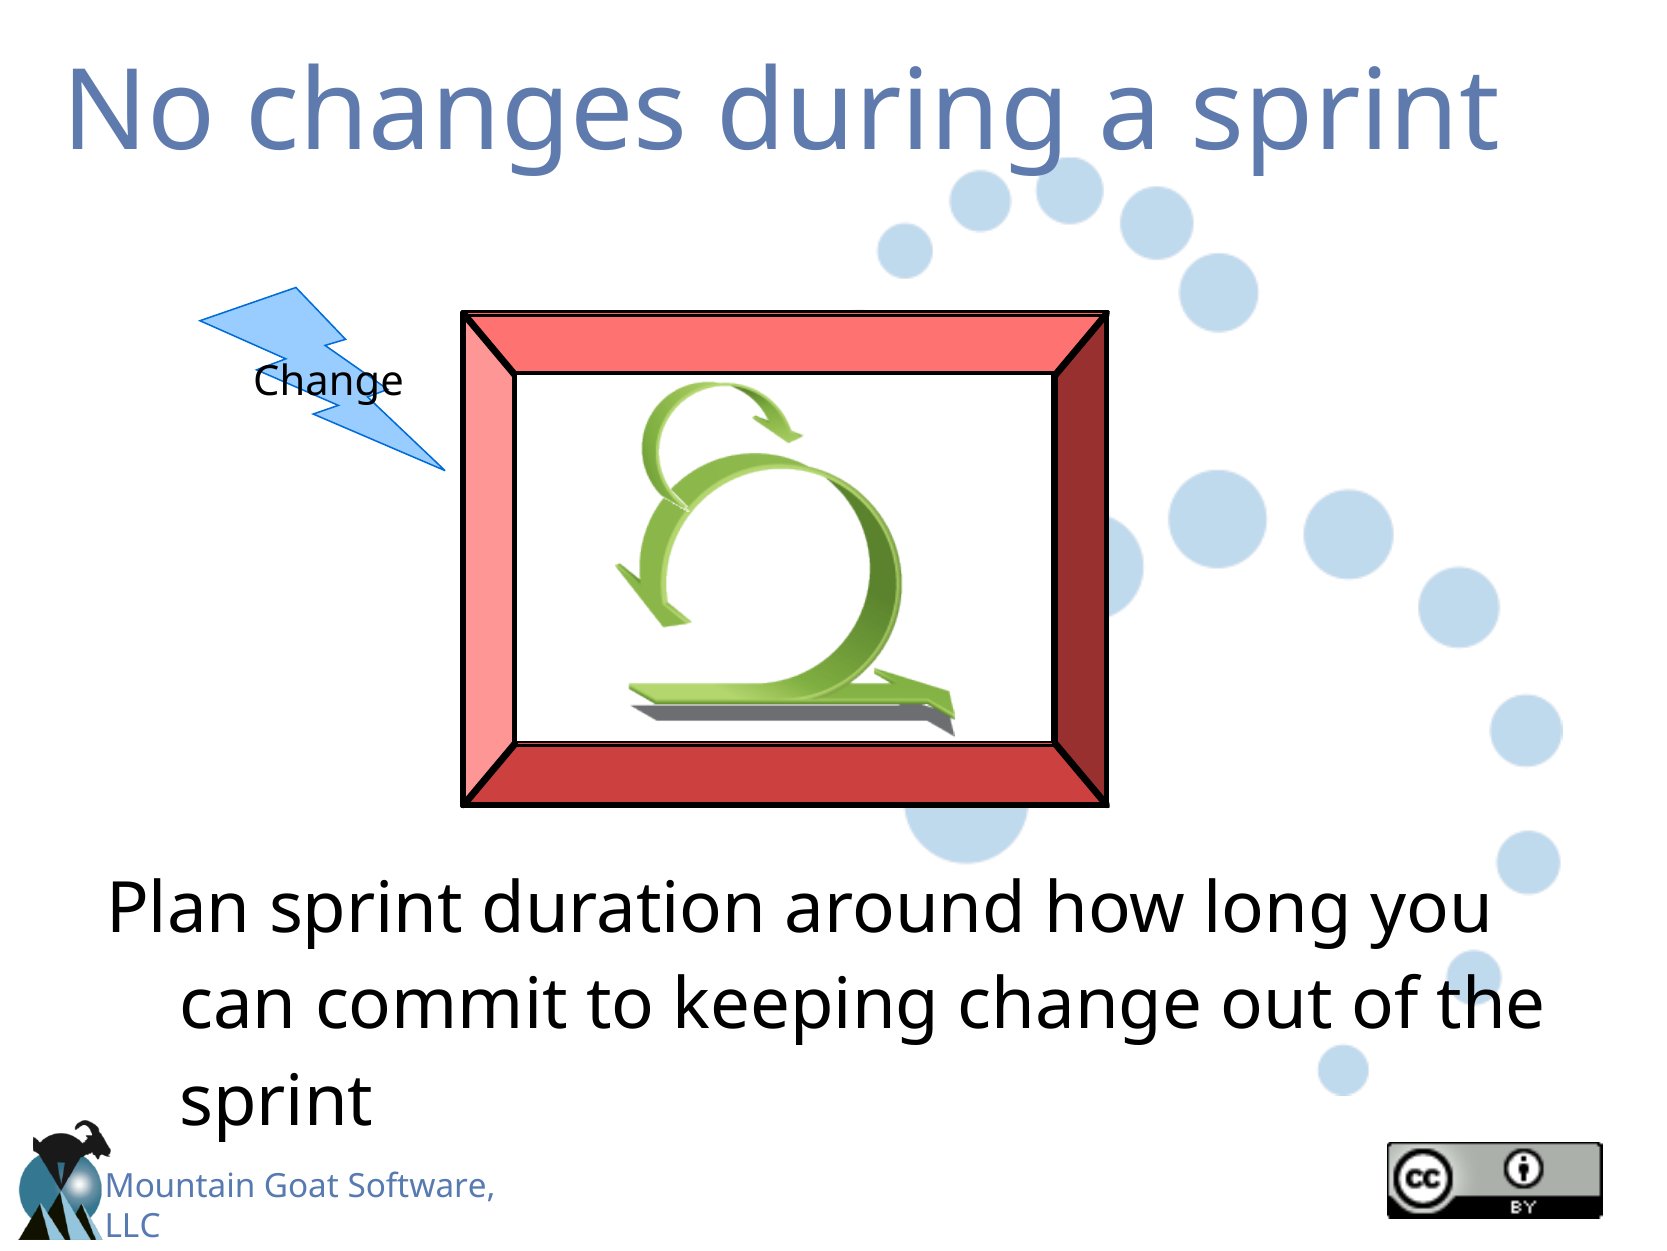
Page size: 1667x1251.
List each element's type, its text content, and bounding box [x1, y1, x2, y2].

text_box Change [199, 287, 446, 471]
text_box Change [360, 375, 372, 392]
title No changes during a sprint [56, 18, 1667, 194]
text_box Change [286, 375, 298, 388]
picture [1387, 1142, 1603, 1219]
picture [18, 1120, 111, 1240]
list Plan sprint duration around how long you can commit to keeping change out of the sprint [58, 849, 1611, 1111]
text_box [516, 374, 1053, 742]
picture [458, 194, 1563, 849]
